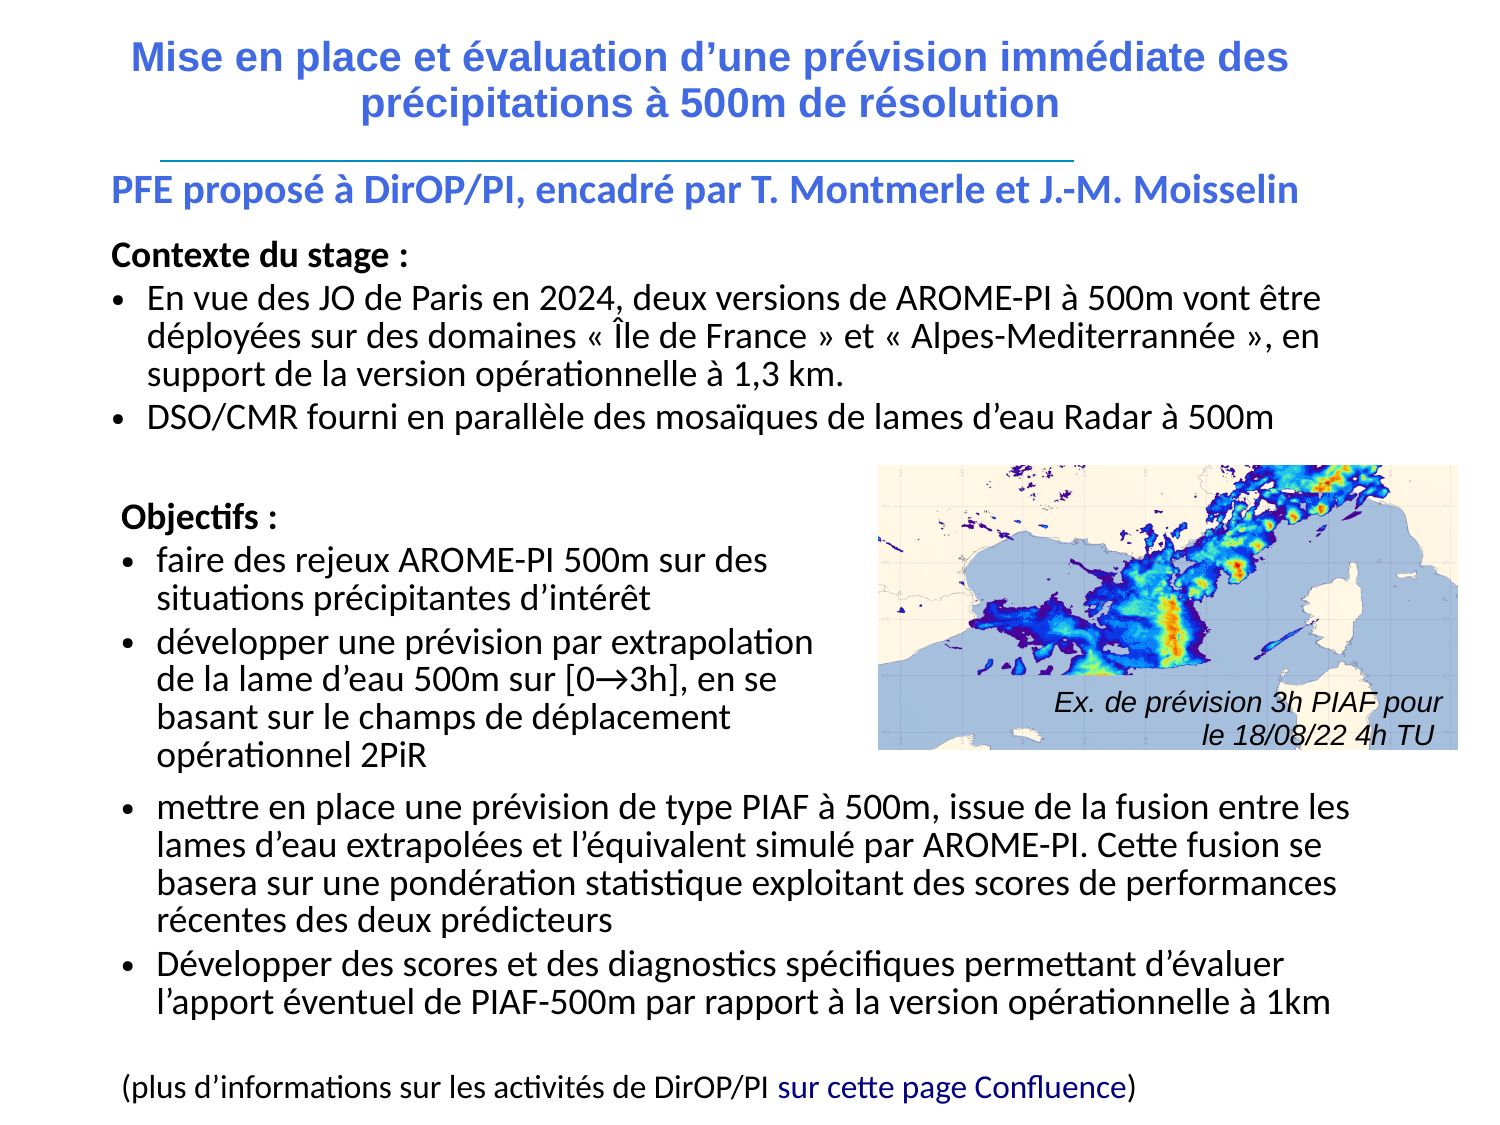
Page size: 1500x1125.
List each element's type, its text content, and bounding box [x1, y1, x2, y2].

text_box PFE proposé à DirOP/PI, encadré par T. Montmerle et J.-M. Moisselin Contexte du stage : En vue des JO de Paris en 2024, deux versions de AROME-PI à 500m vont être déployées sur des domaines « Île de France » et « Alpes-Mediterrannée », en support de la version opérationnelle à 1,3 km. DSO/CMR fourni en parallèle des mosaïques de lames d’eau Radar à 500m [96, 165, 1458, 604]
text_box Objectifs : faire des rejeux AROME-PI 500m sur des situations précipitantes d’intérêt développer une prévision par extrapolation de la lame d’eau 500m sur [0→3h], en se basant sur le champs de déplacement opérationnel 2PiR [106, 493, 841, 784]
text_box Ex. de prévision 3h PIAF pour le 18/08/22 4h TU [1009, 679, 1458, 764]
title Mise en place et évaluation d’une prévision immédiate des précipitations à 500m de résolution [39, 9, 1382, 151]
text_box mettre en place une prévision de type PIAF à 500m, issue de la fusion entre les lames d’eau extrapolées et l’équivalent simulé par AROME-PI. Cette fusion se basera sur une pondération statistique exploitant des scores de performances récentes des deux prédicteurs Développer des scores et des diagnostics spécifiques permettant d’évaluer l’apport éventuel de PIAF-500m par rapport à la version opérationnelle à 1km (plus d’informations sur les activités de DirOP/PI sur cette page Confluence) [106, 784, 1411, 1115]
picture [878, 465, 1458, 750]
